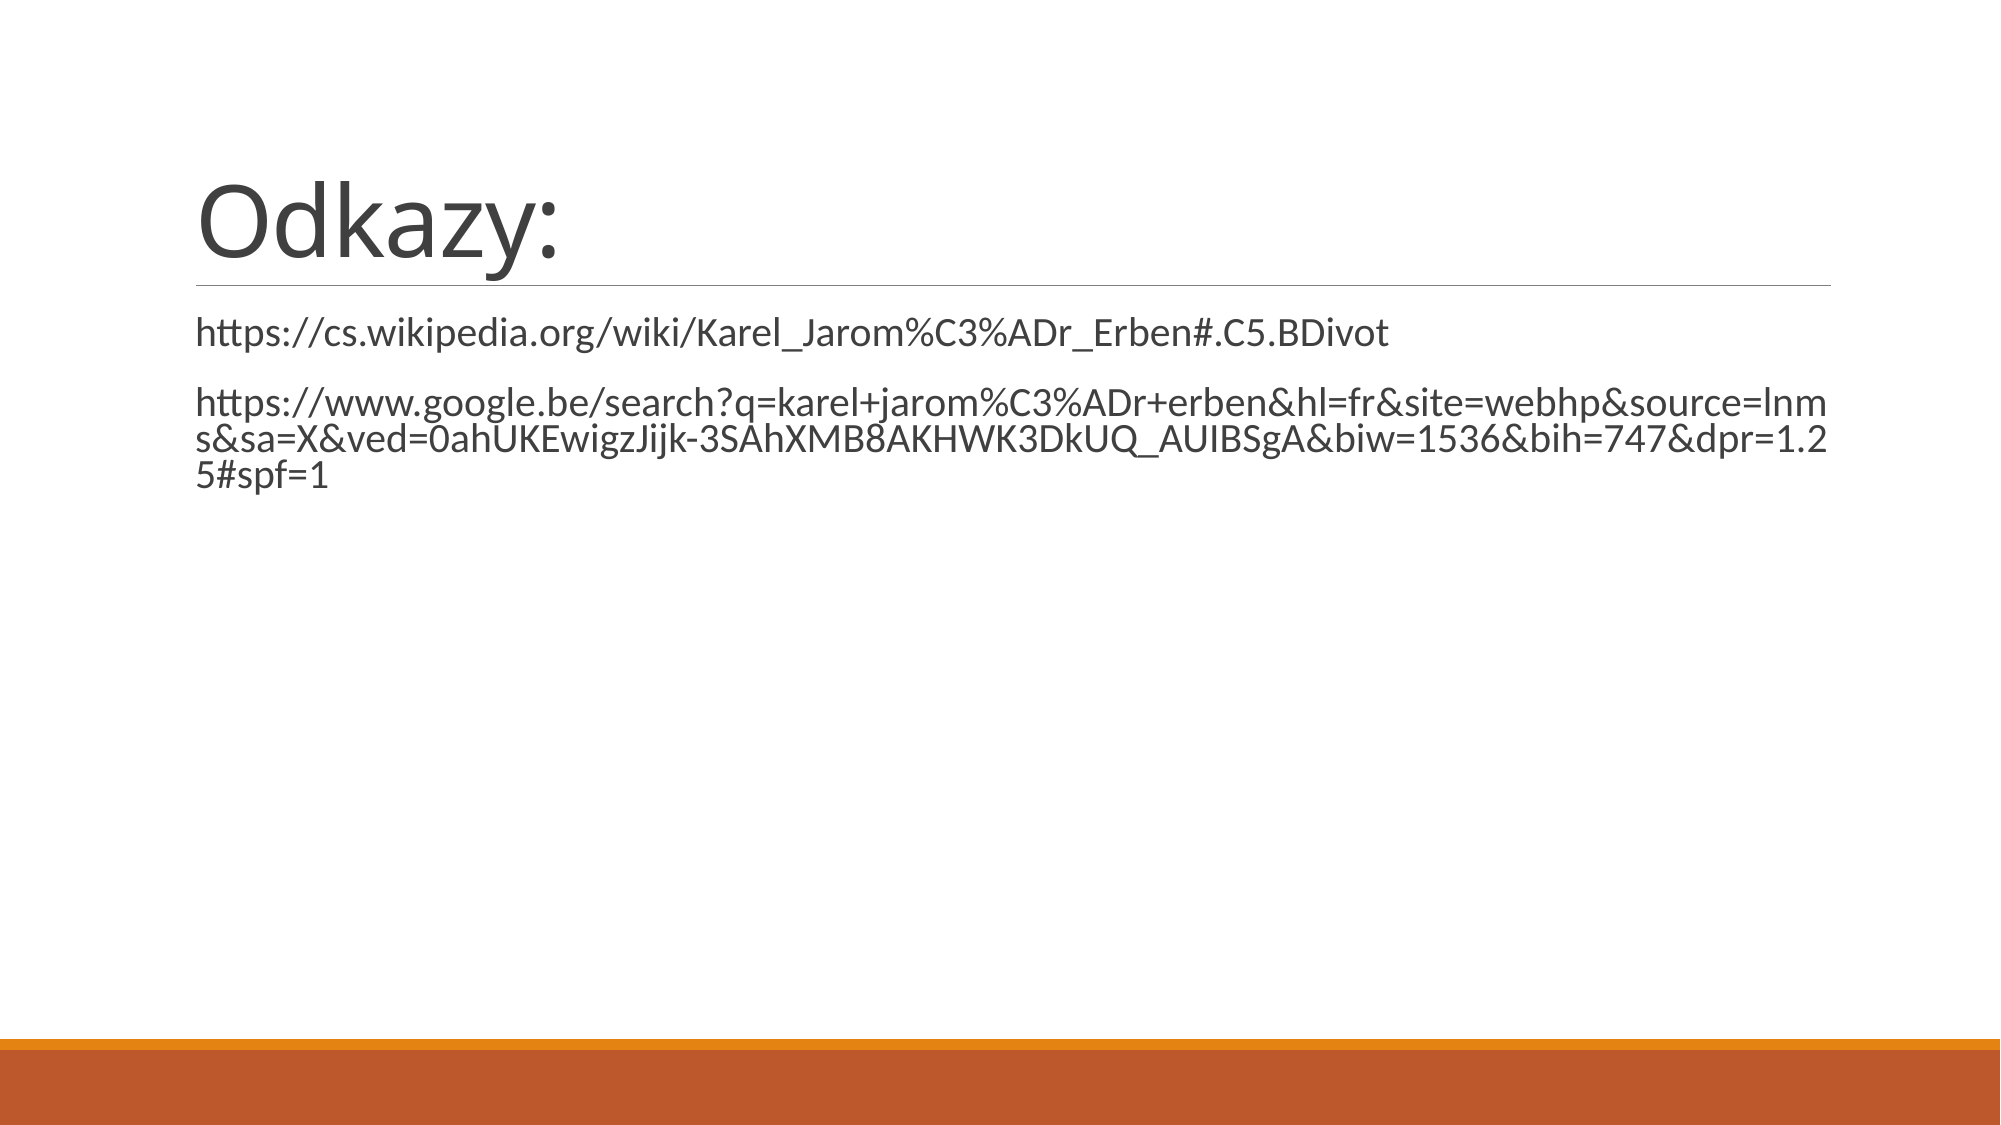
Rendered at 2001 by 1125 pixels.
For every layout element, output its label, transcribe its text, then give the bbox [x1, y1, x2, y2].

list https://cs.wikipedia.org/wiki/Karel_Jarom%C3%ADr_Erben#.C5.BDivot https://www.google.be/search?q=karel+jarom%C3%ADr+erben&hl=fr&site=webhp&source=lnms&sa=X&ved=0ahUKEwigzJijk-3SAhXMB8AKHWK3DkUQ_AUIBSgA&biw=1536&bih=747&dpr=1.25#spf=1 [180, 302, 1831, 963]
title Odkazy: [180, 47, 1831, 286]
